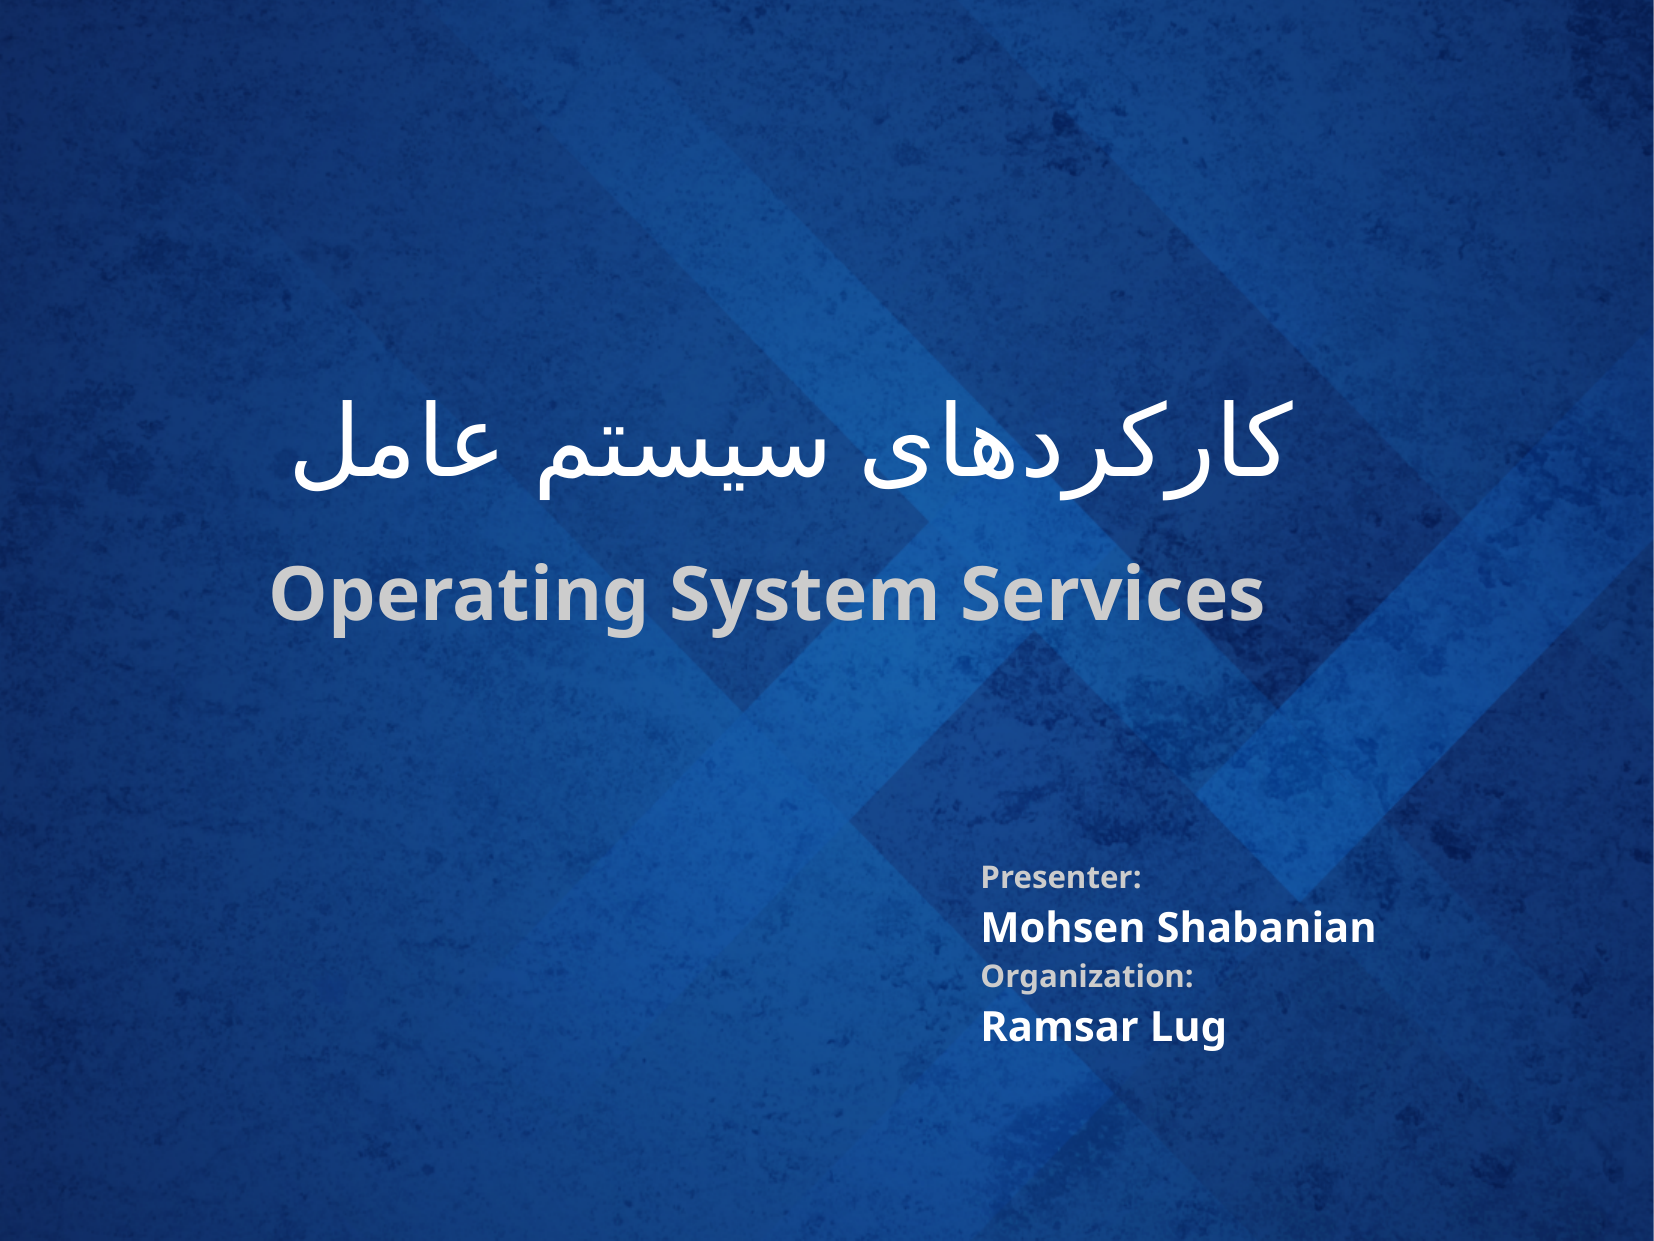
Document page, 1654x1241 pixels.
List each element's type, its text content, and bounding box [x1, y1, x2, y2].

picture [0, 0, 1654, 1241]
subtitle Operating System Services [194, 520, 1341, 662]
text_box Presenter: Mohsen Shabanian Organization: Ramsar Lug [980, 751, 1642, 1158]
title کارکردهای سیستم عامل [194, 348, 1388, 556]
